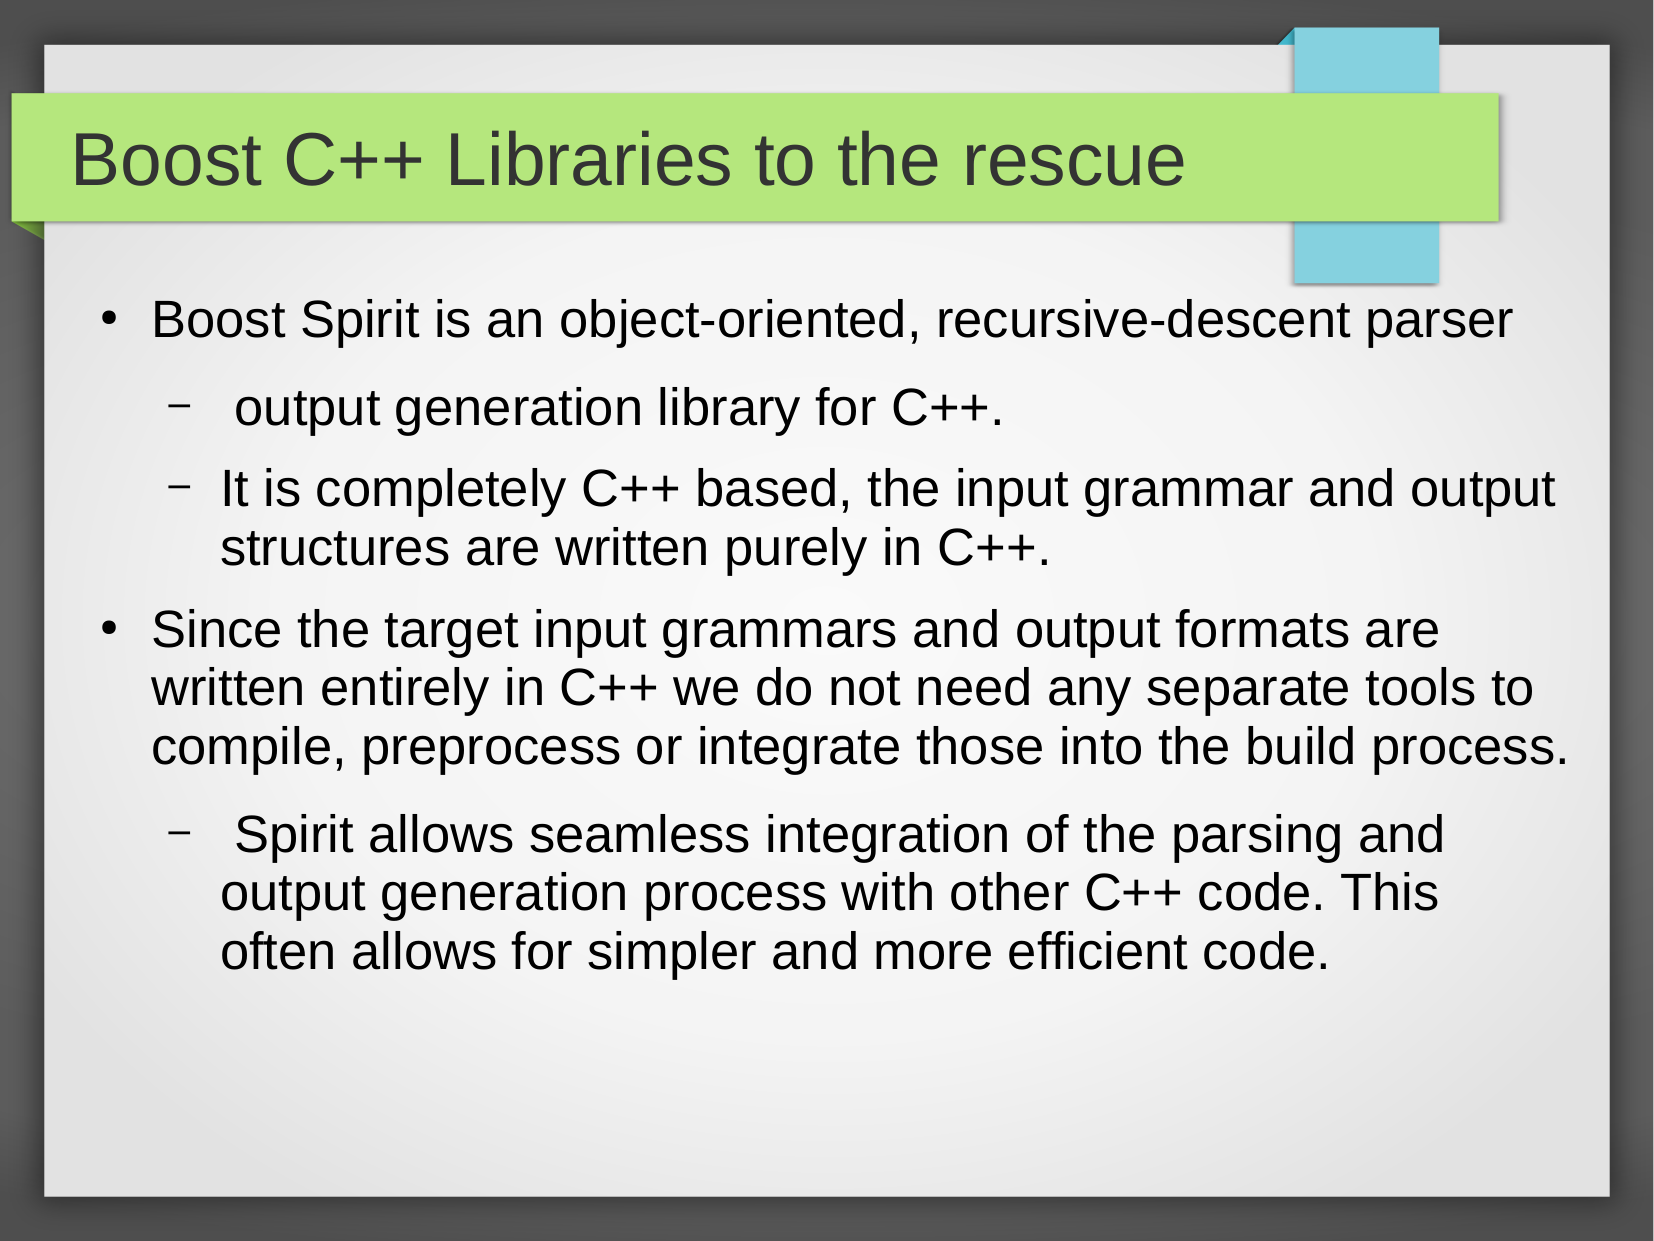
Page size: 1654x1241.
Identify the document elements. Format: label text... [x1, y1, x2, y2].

list Boost Spirit is an object-oriented, recursive-descent parser output generation library for C++. It is completely C++ based, the input grammar and output structures are written purely in C++. Since the target input grammars and output formats are written entirely in C++ we do not need any separate tools to compile, preprocess or integrate those into the build process. Spirit allows seamless integration of the parsing and output generation process with other C++ code. This often allows for simpler and more efficient code. [82, 290, 1571, 1010]
title Boost C++ Libraries to the rescue [70, 106, 1229, 213]
picture [0, 0, 1654, 1241]
